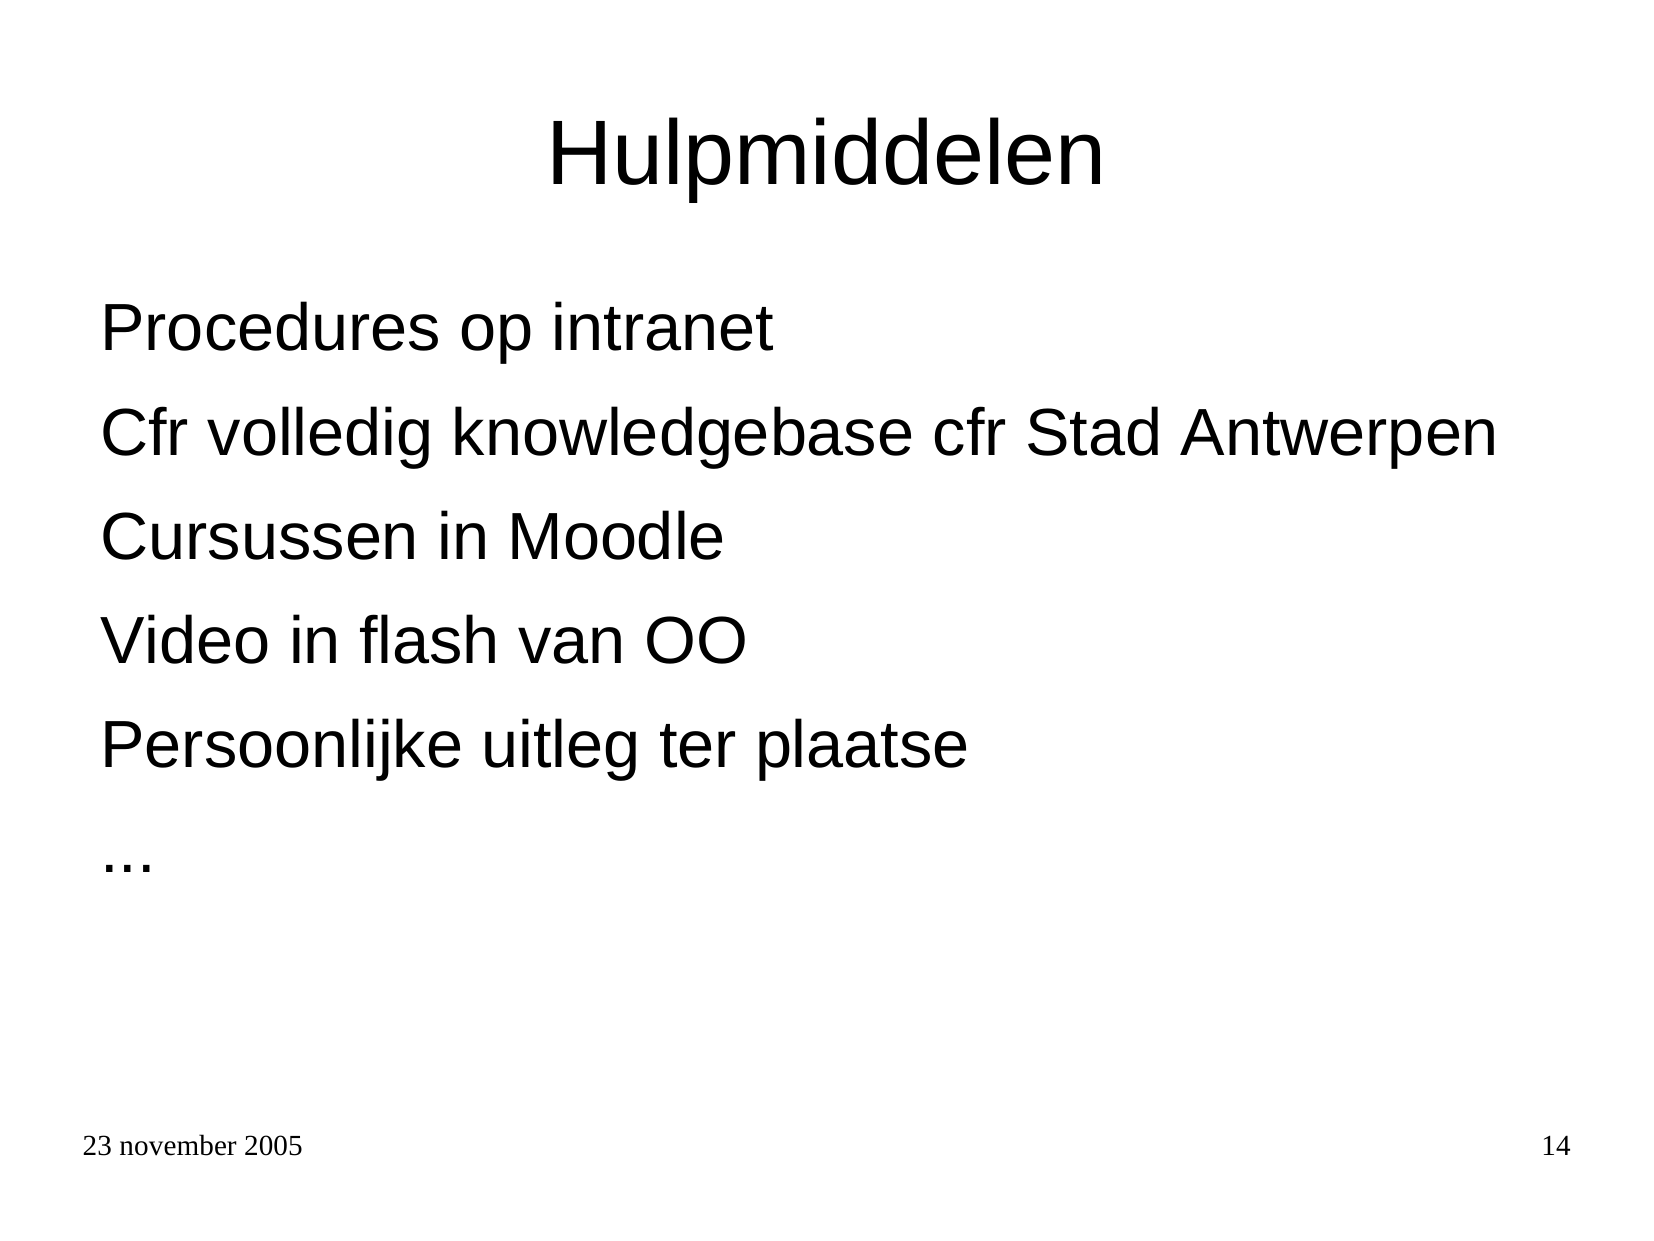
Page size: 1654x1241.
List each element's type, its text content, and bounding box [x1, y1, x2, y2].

list Procedures op intranet Cfr volledig knowledgebase cfr Stad Antwerpen Cursussen in Moodle Video in flash van OO Persoonlijke uitleg ter plaatse ... [82, 290, 1571, 1109]
title Hulpmiddelen [82, 49, 1571, 257]
